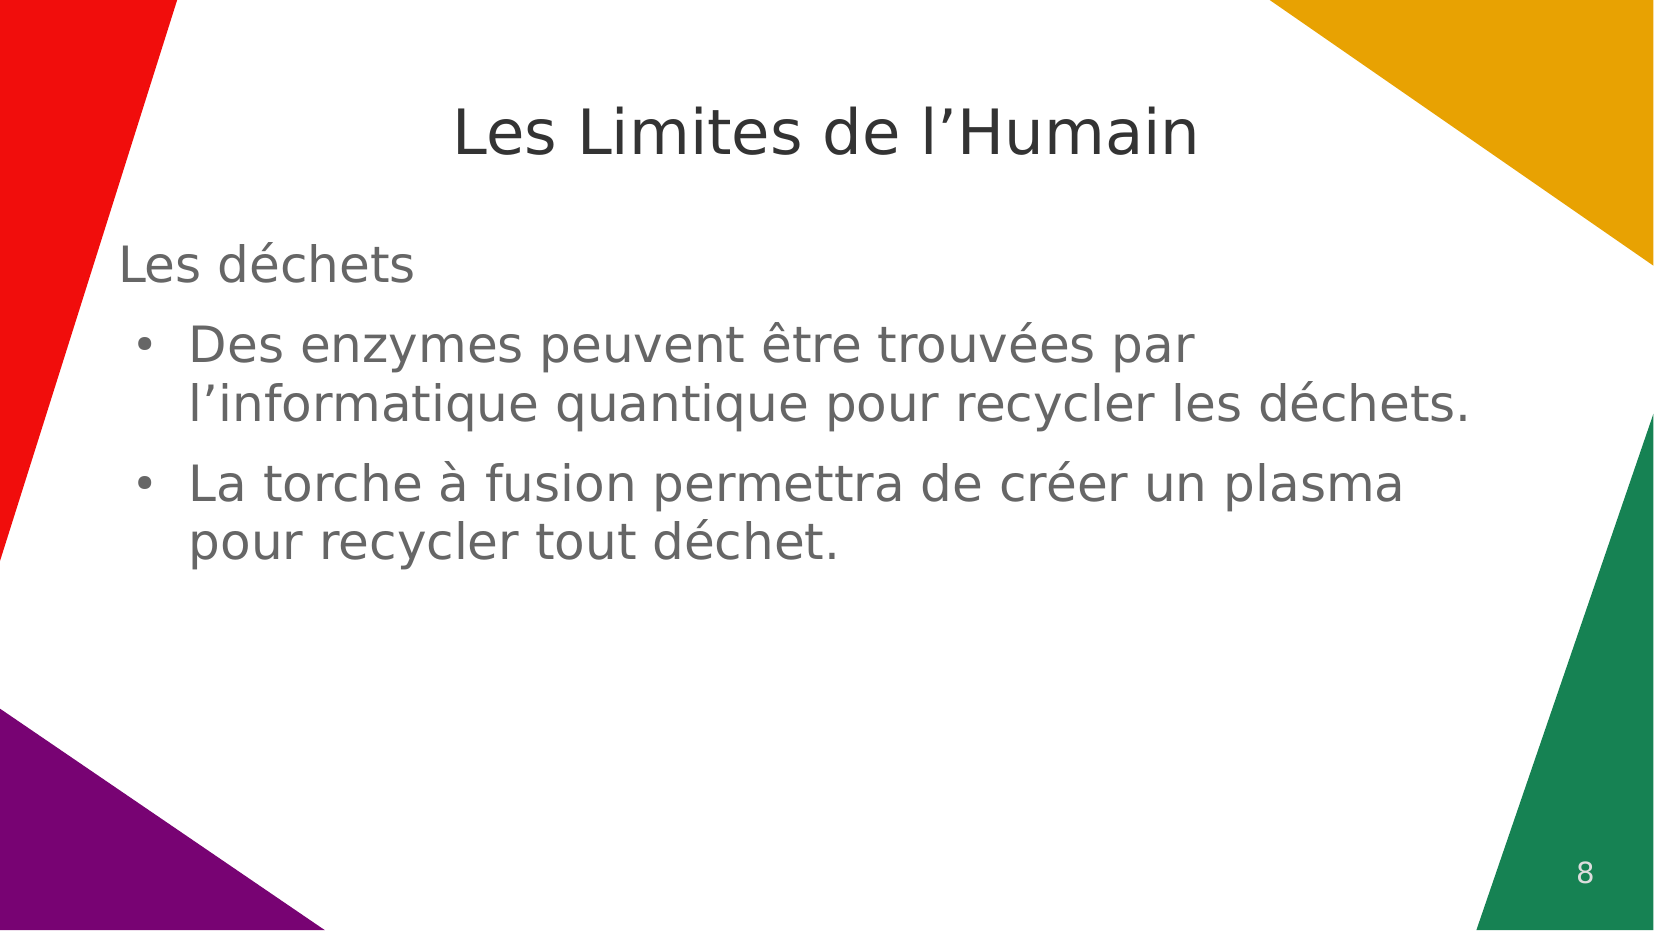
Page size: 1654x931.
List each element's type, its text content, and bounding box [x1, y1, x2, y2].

list Les déchets Des enzymes peuvent être trouvées par l’informatique quantique pour recycler les déchets. La torche à fusion permettra de créer un plasma pour recycler tout déchet. [118, 236, 1536, 827]
title Les Limites de l’Humain [118, 59, 1536, 207]
